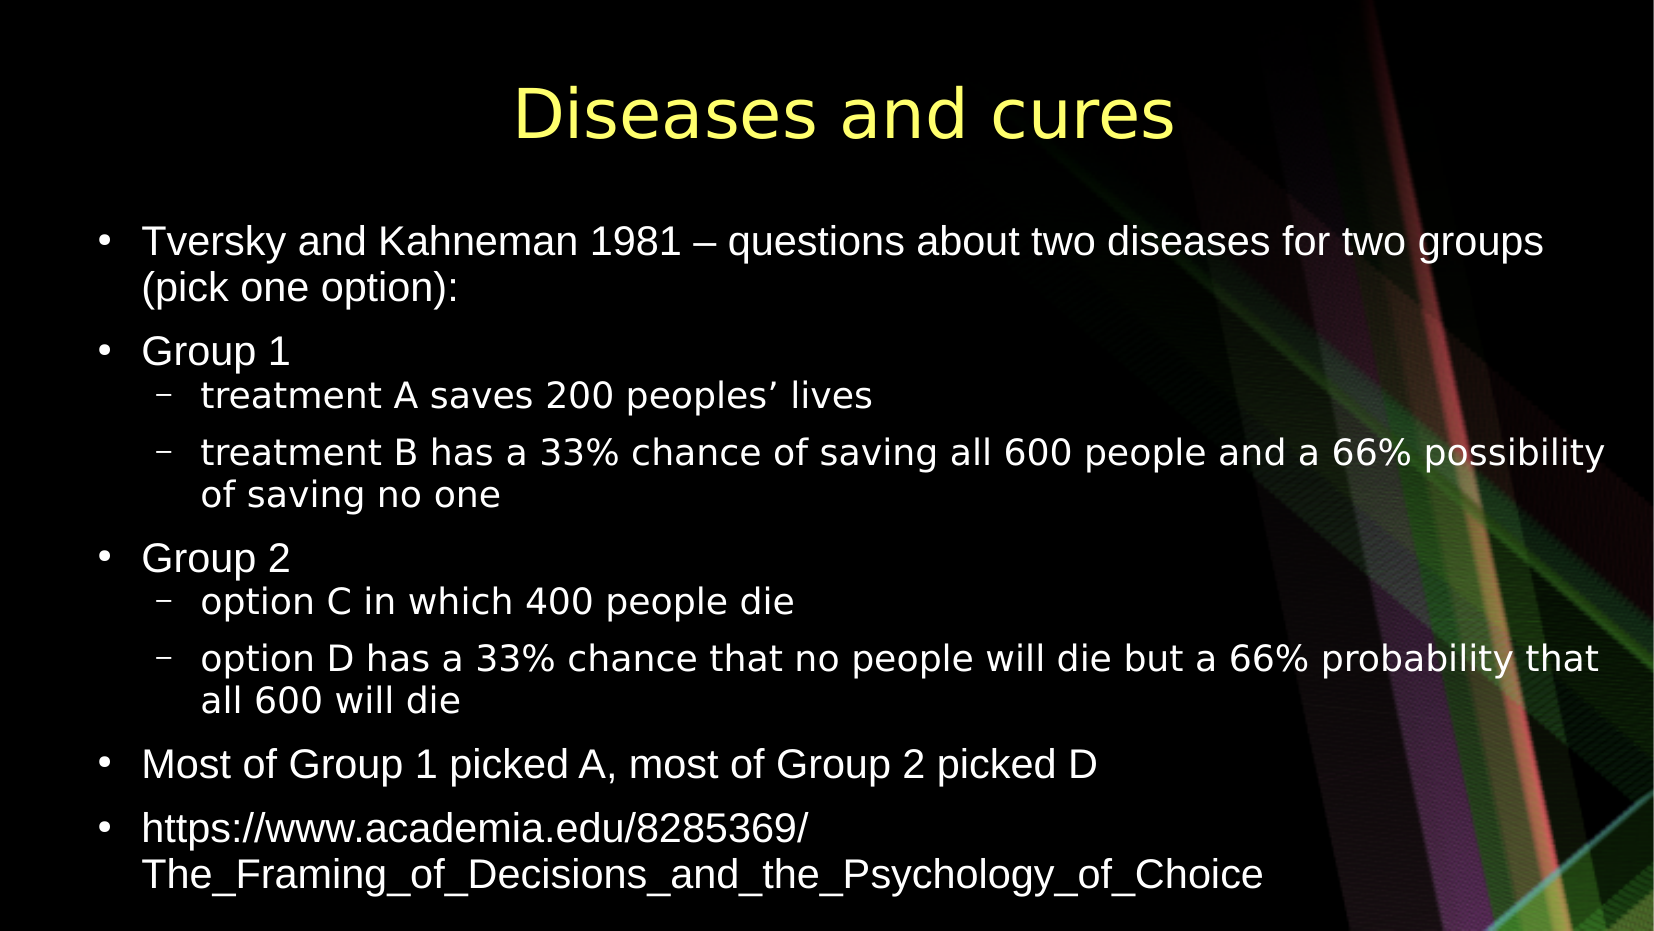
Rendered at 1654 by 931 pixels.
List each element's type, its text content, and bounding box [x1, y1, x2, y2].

title Diseases and cures [82, 37, 1607, 193]
picture [0, 0, 1654, 931]
list Tversky and Kahneman 1981 – questions about two diseases for two groups (pick one option): Group 1 treatment A saves 200 peoples’ lives treatment B has a 33% chance of saving all 600 people and a 66% possibility of saving no one Group 2 option C in which 400 people die option D has a 33% chance that no people will die but a 66% probability that all 600 will die Most of Group 1 picked A, most of Group 2 picked D https://www.academia.edu/8285369/The_Framing_of_Decisions_and_the_Psychology_of_Choice [82, 217, 1607, 898]
